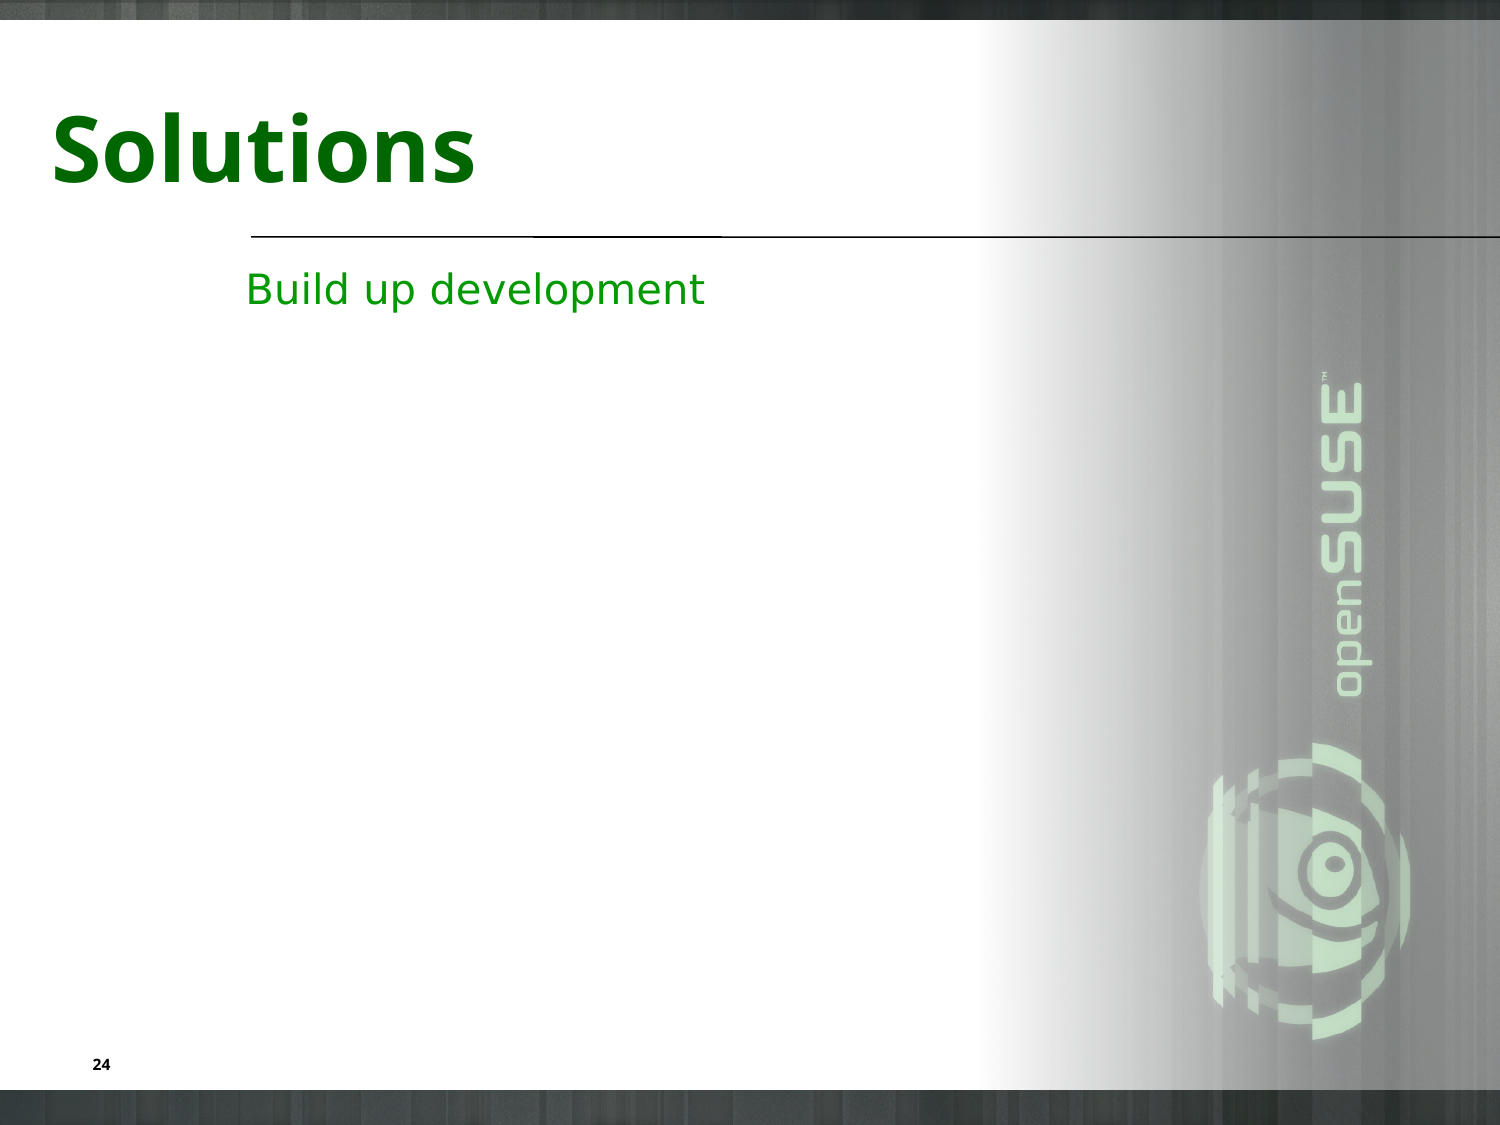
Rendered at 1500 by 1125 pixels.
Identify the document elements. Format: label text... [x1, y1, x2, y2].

list Build up development [245, 267, 1458, 1010]
picture [0, 0, 1500, 1125]
title Solutions [51, 68, 1447, 232]
